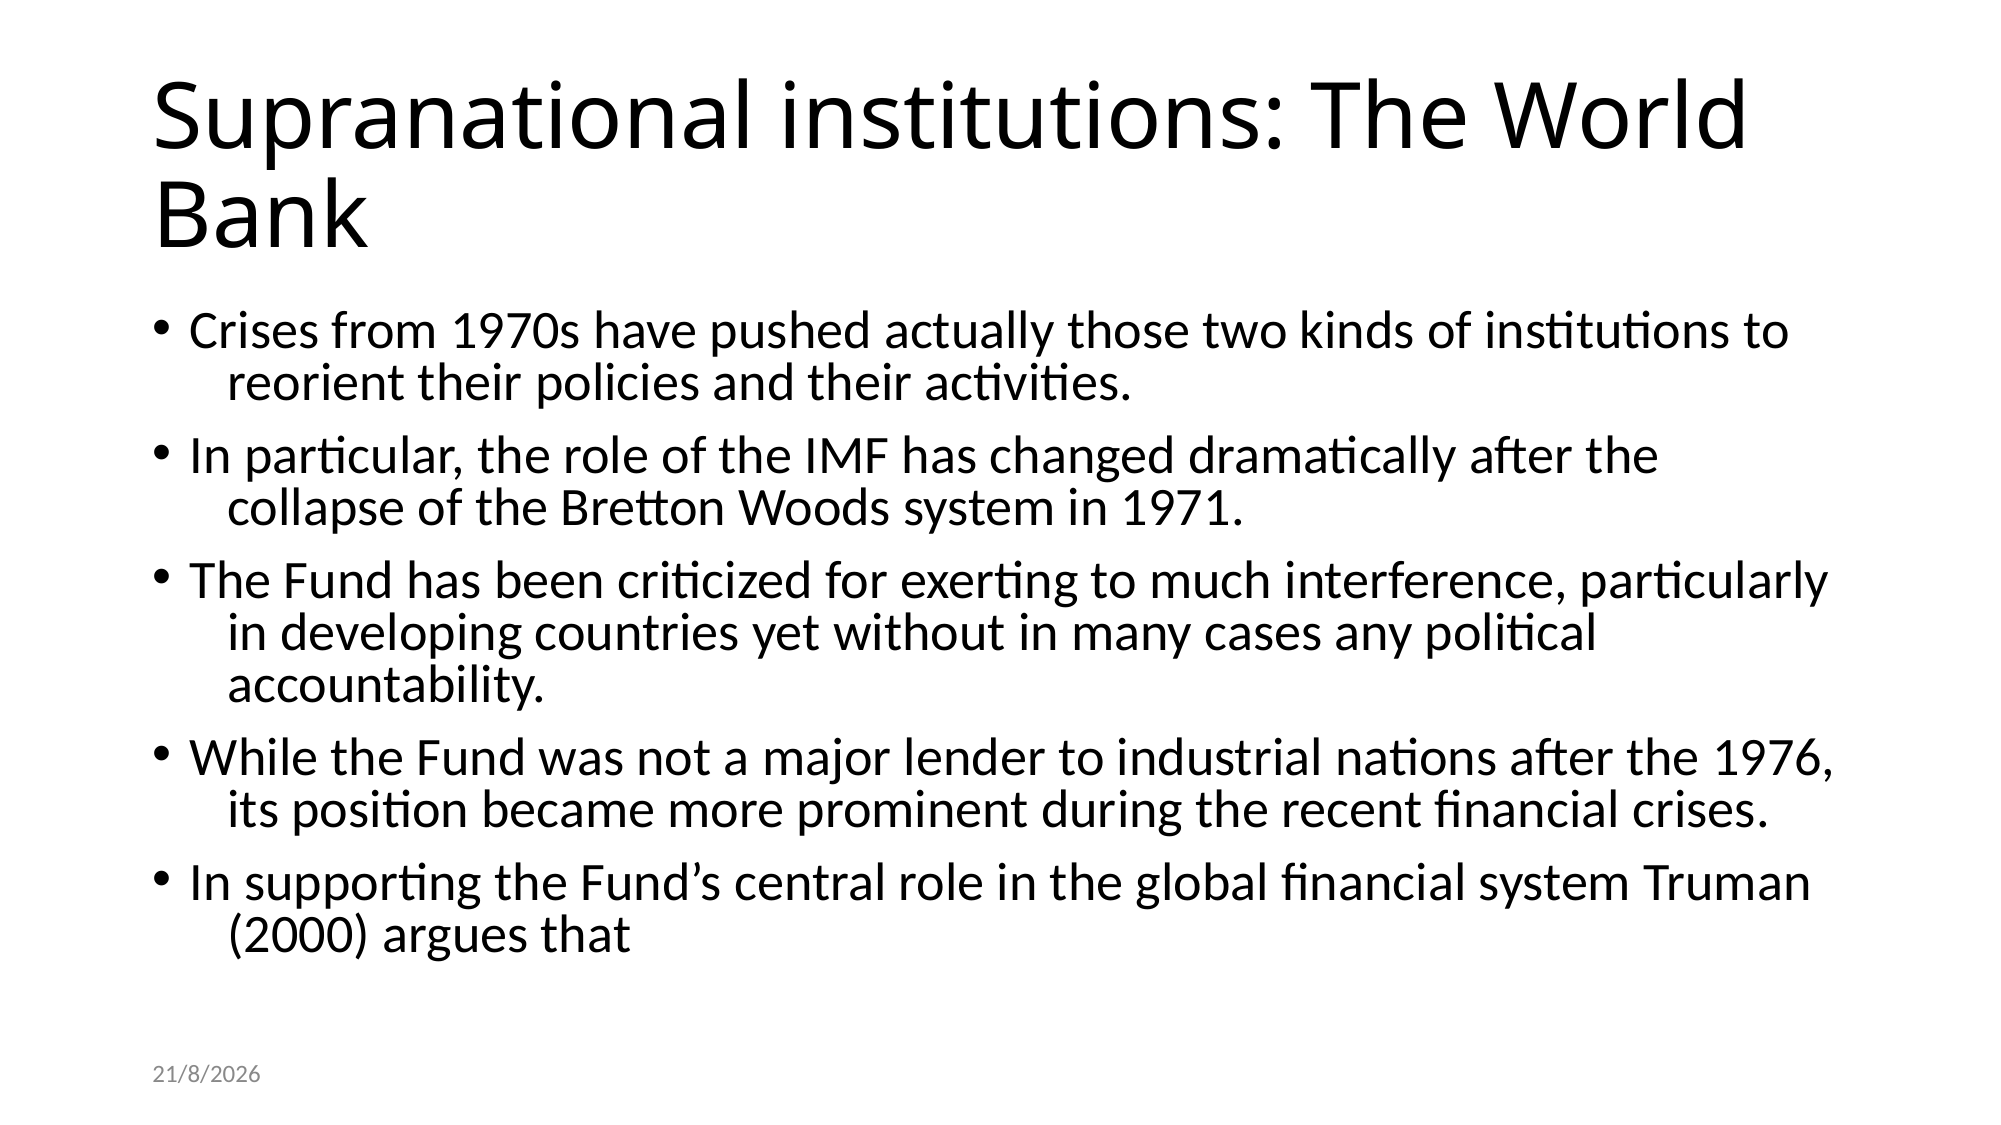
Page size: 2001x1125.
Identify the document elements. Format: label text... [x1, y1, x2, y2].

list Crises from 1970s have pushed actually those two kinds of institutions to reorient their policies and their activities. In particular, the role of the IMF has changed dramatically after the collapse of the Bretton Woods system in 1971. The Fund has been criticized for exerting to much interference, particularly in developing countries yet without in many cases any political accountability. While the Fund was not a major lender to industrial nations after the 1976, its position became more prominent during the recent financial crises. In supporting the Fund’s central role in the global financial system Truman (2000) argues that [137, 299, 1863, 1014]
title Supranational institutions: The World Bank [137, 59, 1863, 278]
text_box 15/3/2022 [137, 1042, 588, 1103]
